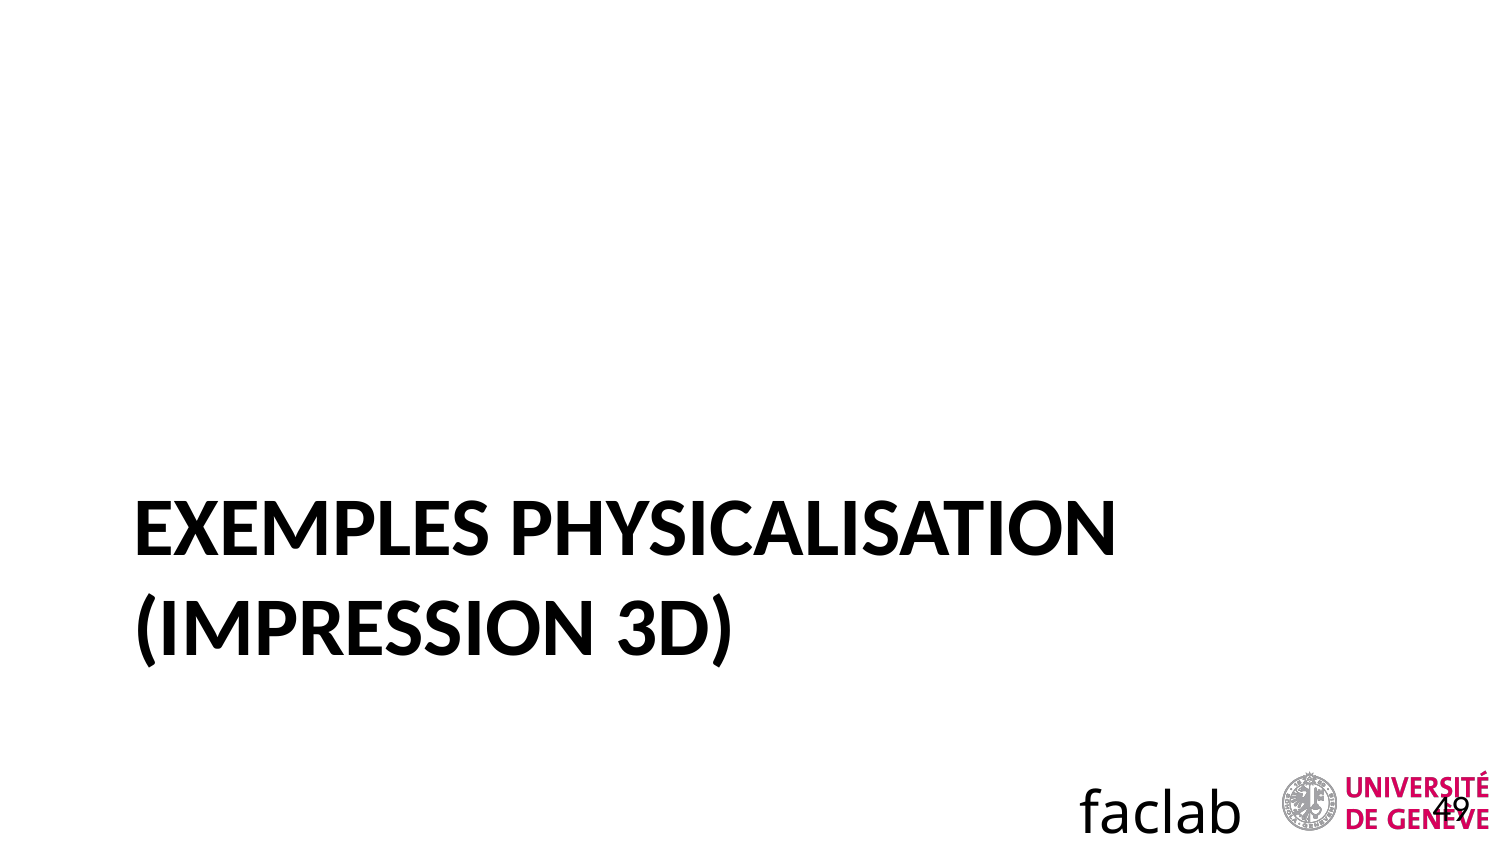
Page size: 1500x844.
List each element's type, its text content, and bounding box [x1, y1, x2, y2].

picture [1269, 759, 1500, 844]
slide_number <numéro> [1417, 776, 1500, 821]
title Exemples PHYsICALISATION (impression 3D) [118, 464, 1394, 670]
